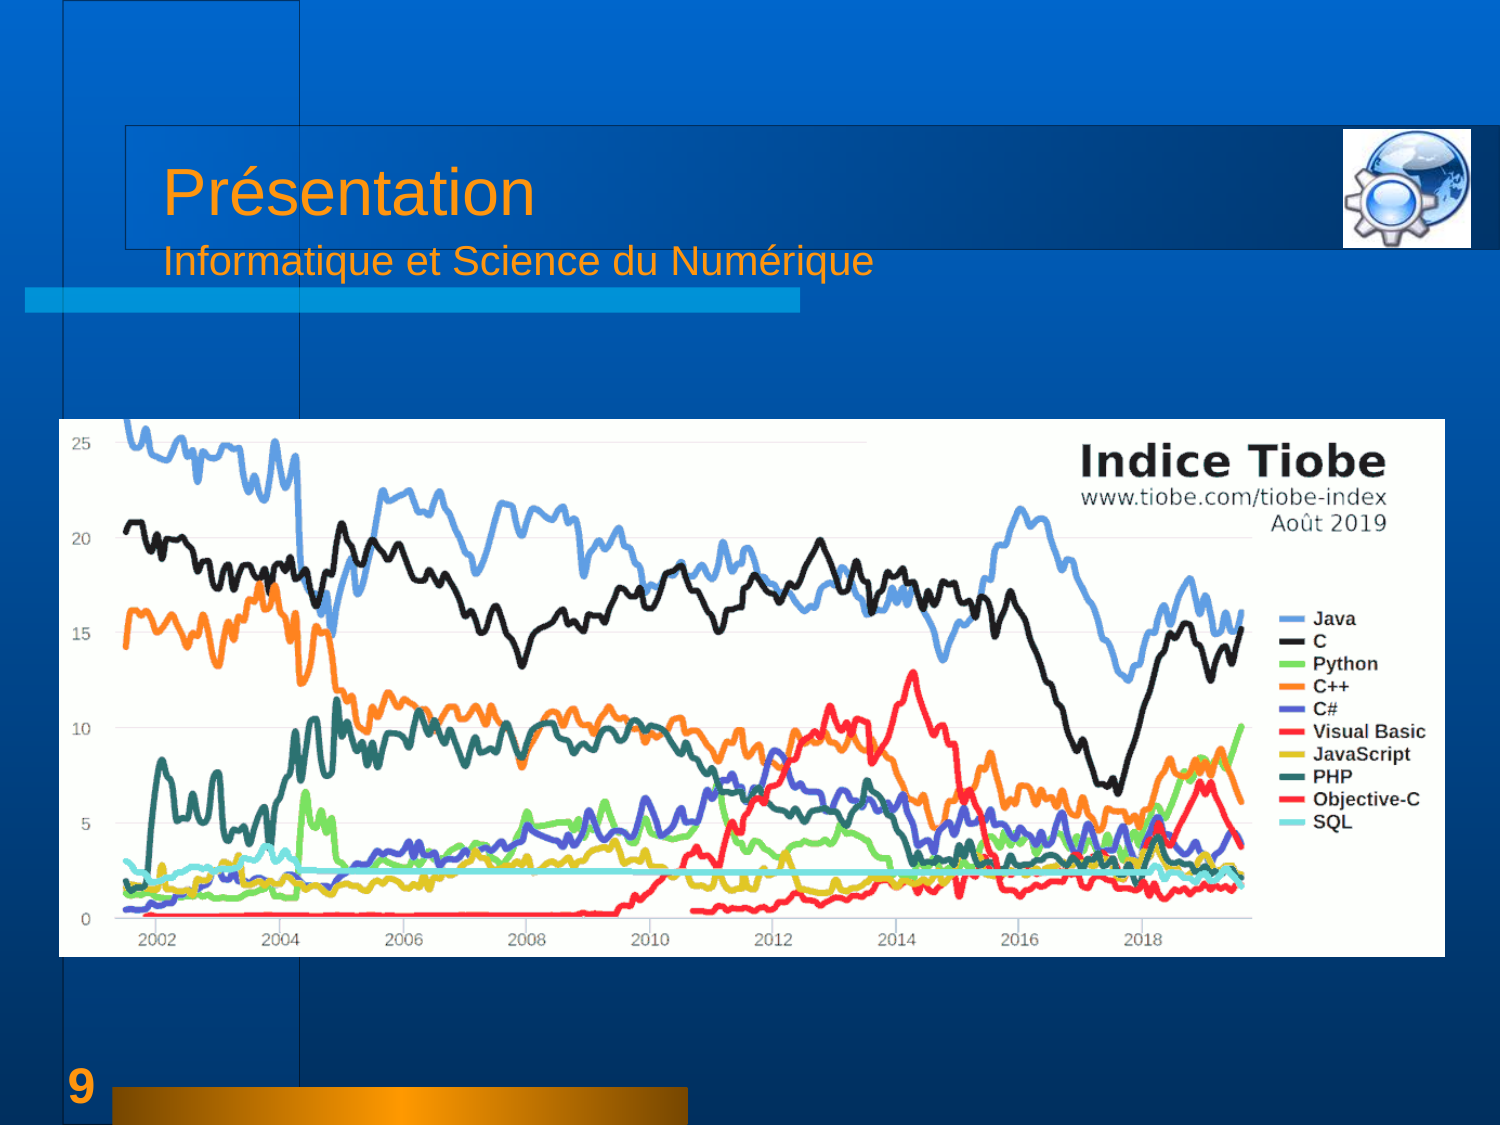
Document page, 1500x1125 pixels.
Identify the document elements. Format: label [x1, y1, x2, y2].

picture [1343, 129, 1471, 248]
picture [59, 419, 1445, 957]
